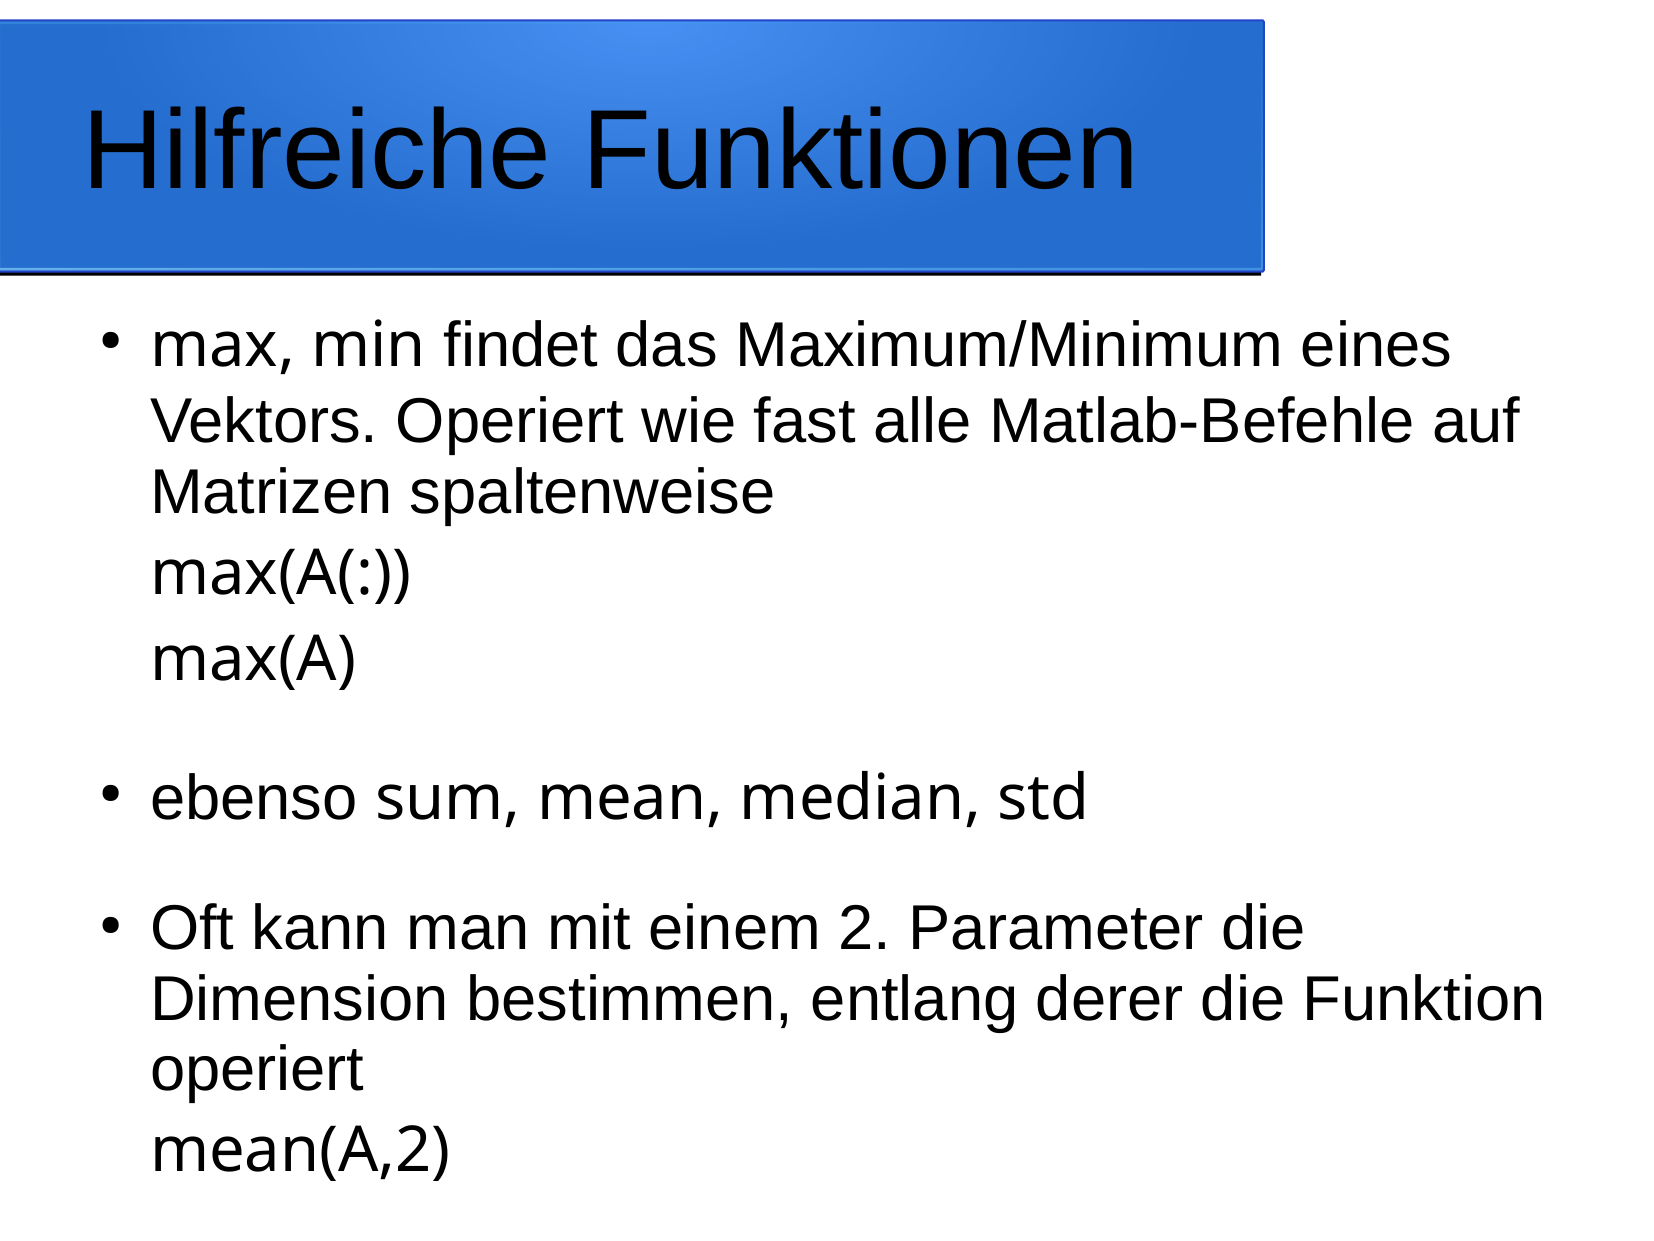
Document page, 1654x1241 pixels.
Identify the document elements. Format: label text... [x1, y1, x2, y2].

list max, min findet das Maximum/Minimum eines Vektors. Operiert wie fast alle Matlab-Befehle auf Matrizen spaltenweise max(A(:)) max(A) ebenso sum, mean, median, std Oft kann man mit einem 2. Parameter die Dimension bestimmen, entlang derer die Funktion operiert mean(A,2) [82, 299, 1571, 1201]
title Hilfreiche Funktionen [82, 47, 1235, 252]
